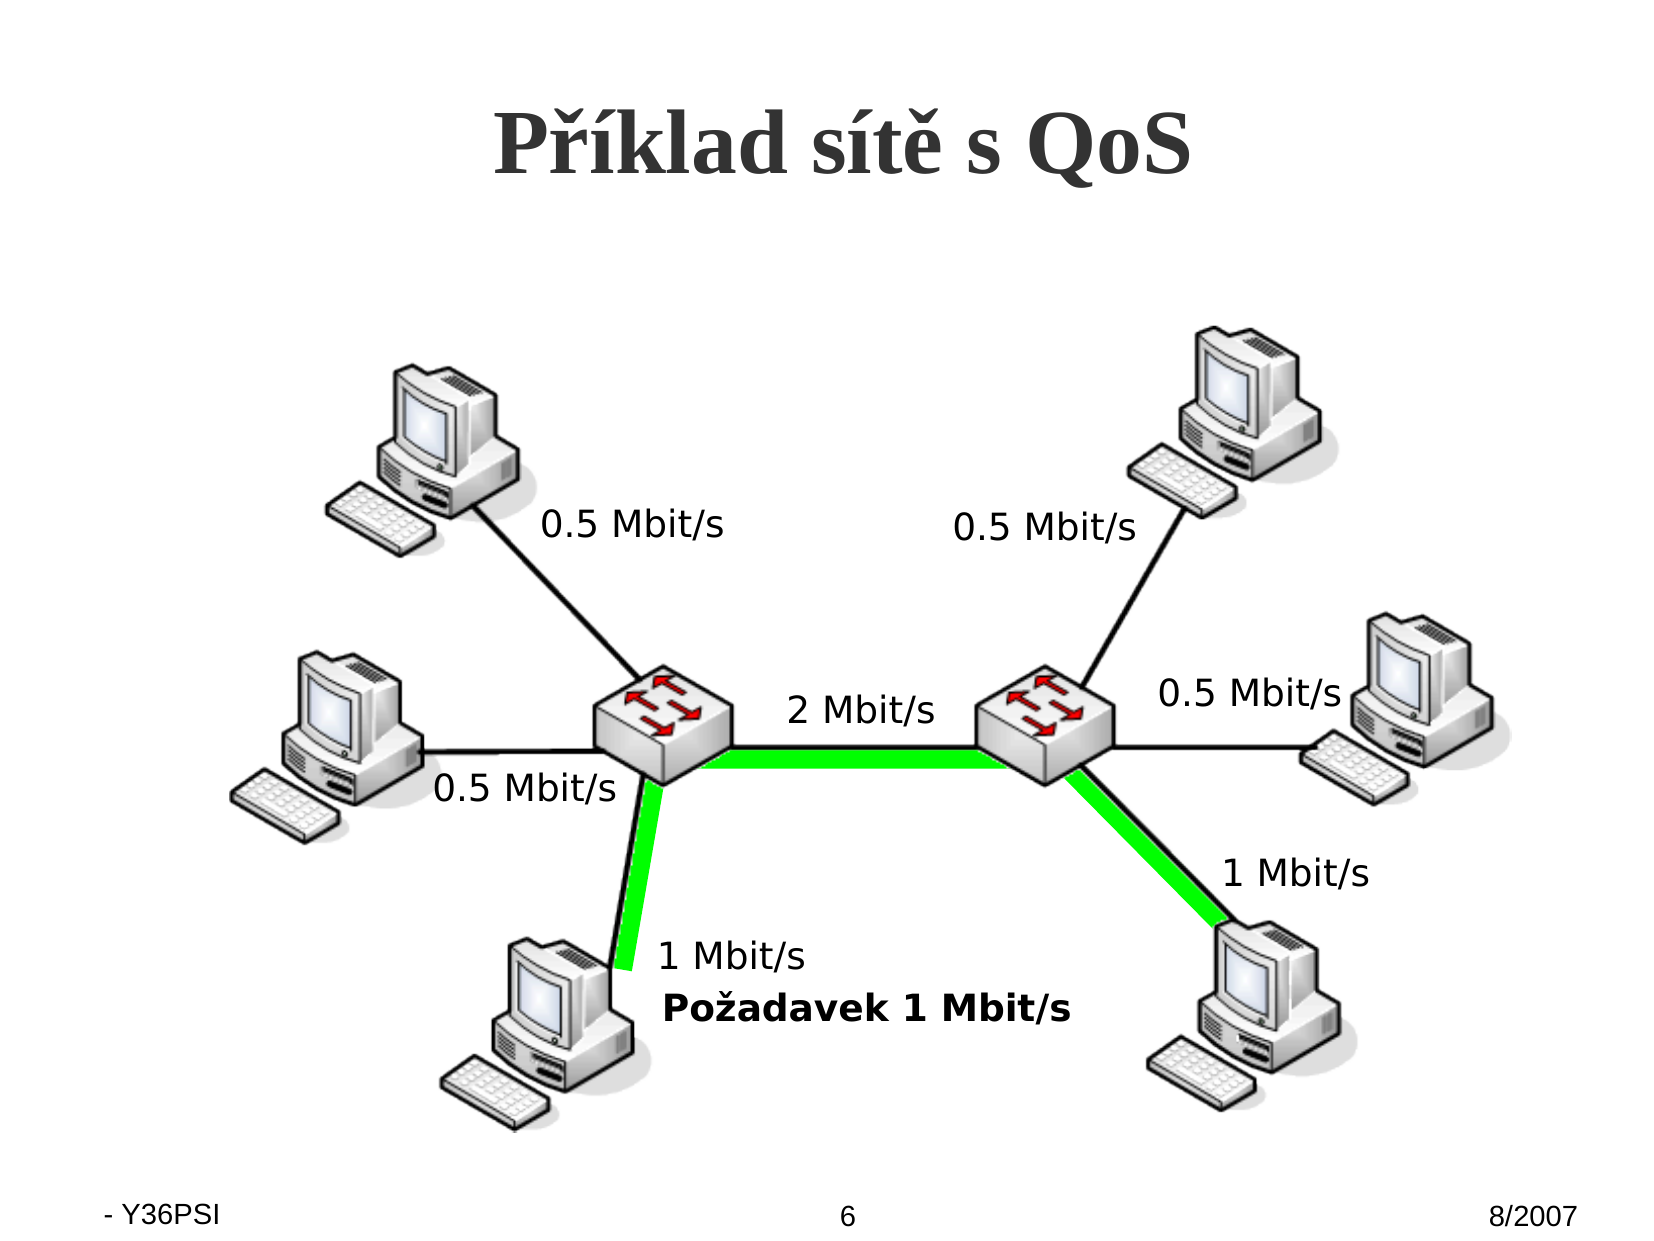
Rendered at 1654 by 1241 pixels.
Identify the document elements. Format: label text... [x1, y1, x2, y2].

text_box 0.5 Mbit/s [937, 498, 1153, 557]
text_box 1 Mbit/s [1206, 844, 1386, 904]
text_box 0.5 Mbit/s [524, 495, 740, 554]
picture [229, 324, 1512, 1133]
text_box 1 Mbit/s [642, 927, 821, 987]
text_box Požadavek 1 Mbit/s [647, 979, 1087, 1038]
text_box 0.5 Mbit/s [417, 759, 633, 818]
text_box 0.5 Mbit/s [1142, 664, 1358, 723]
text_box 2 Mbit/s [771, 681, 970, 740]
title Příklad sítě s QoS [210, 38, 1478, 247]
